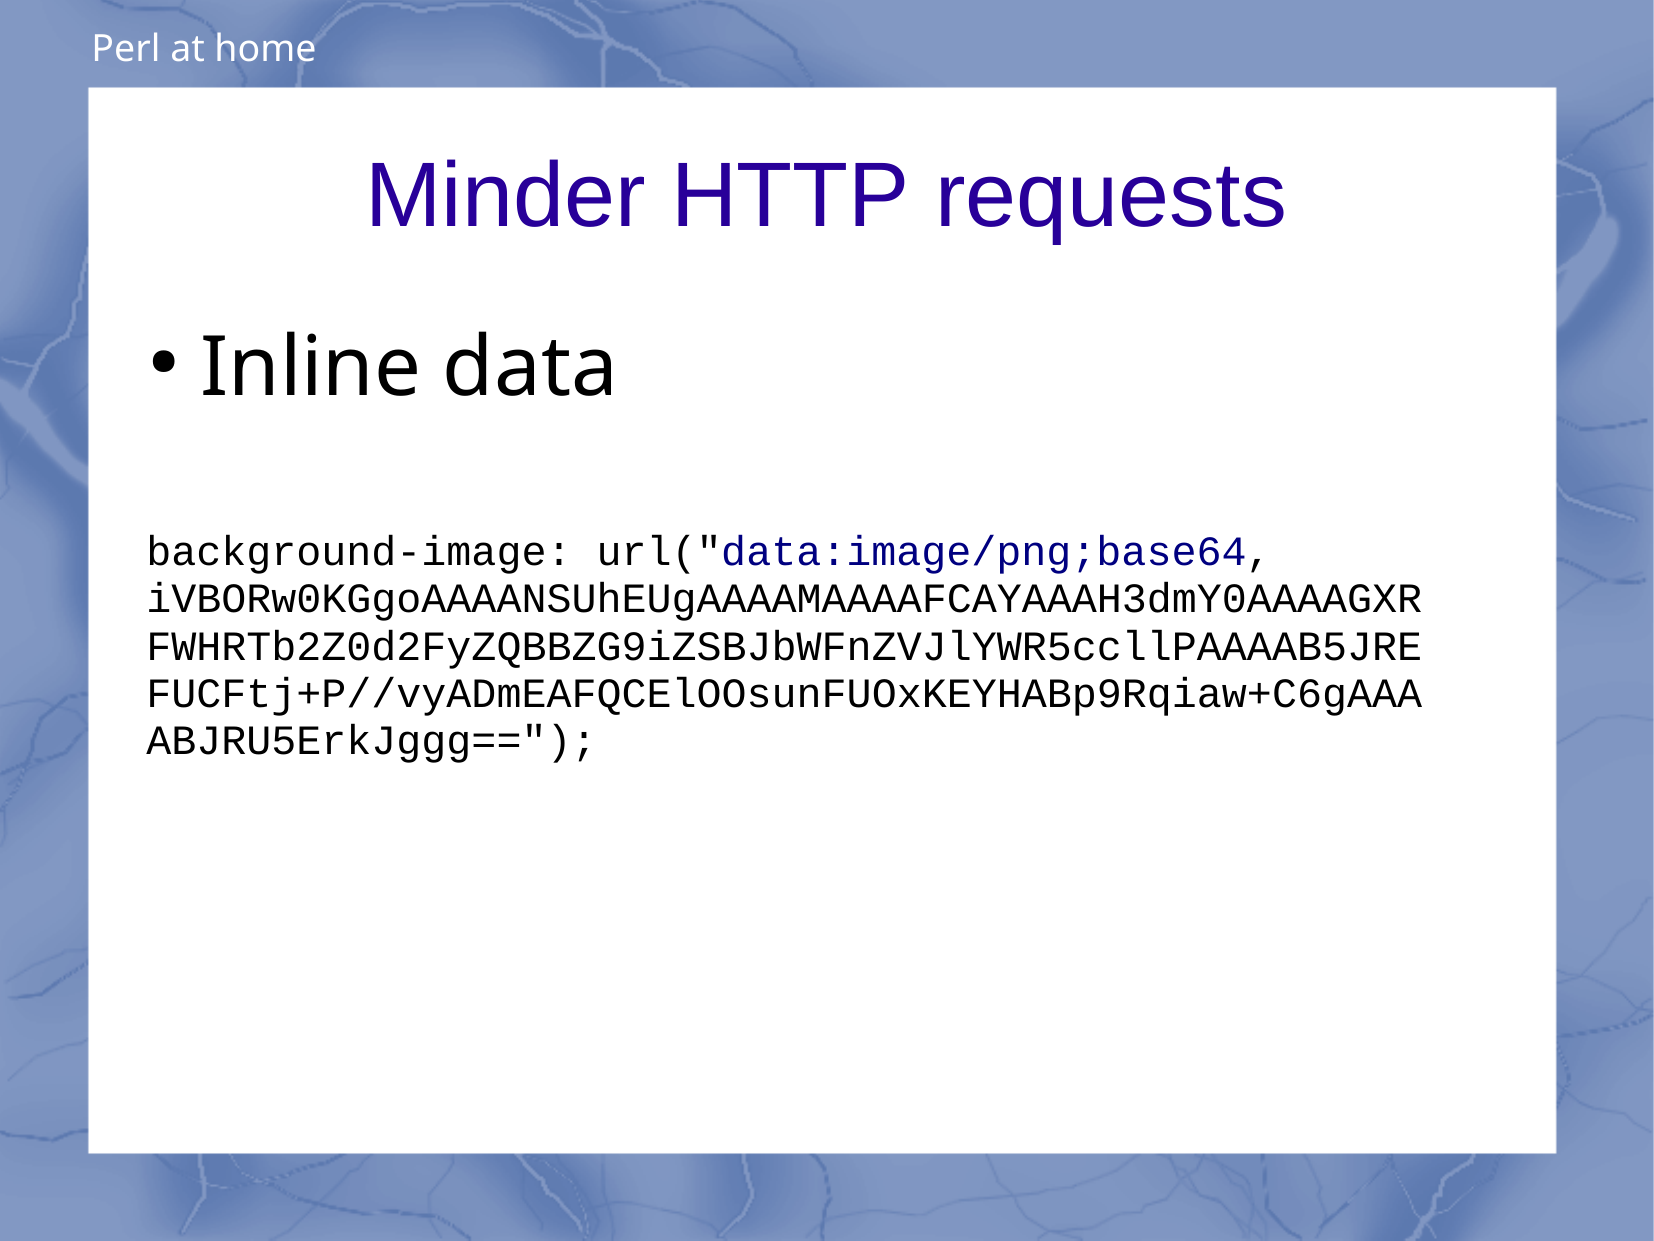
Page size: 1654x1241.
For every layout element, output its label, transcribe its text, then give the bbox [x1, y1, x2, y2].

text_box background-image: url("data:image/png;base64, iVBORw0KGgoAAAANSUhEUgAAAAMAAAAFCAYAAAH3dmY0AAAAGXR FWHRTb2Z0d2FyZQBBZG9iZSBJbWFnZVJlYWR5ccllPAAAAB5JRE FUCFtj+P//vyADmEAFQCElOOsunFUOxKEYHABp9Rqiaw+C6gAAA ABJRU5ErkJggg=="); [105, 513, 1448, 786]
title Minder HTTP requests [118, 98, 1536, 291]
picture [0, 0, 1654, 1241]
text_box Inline data [123, 288, 573, 421]
